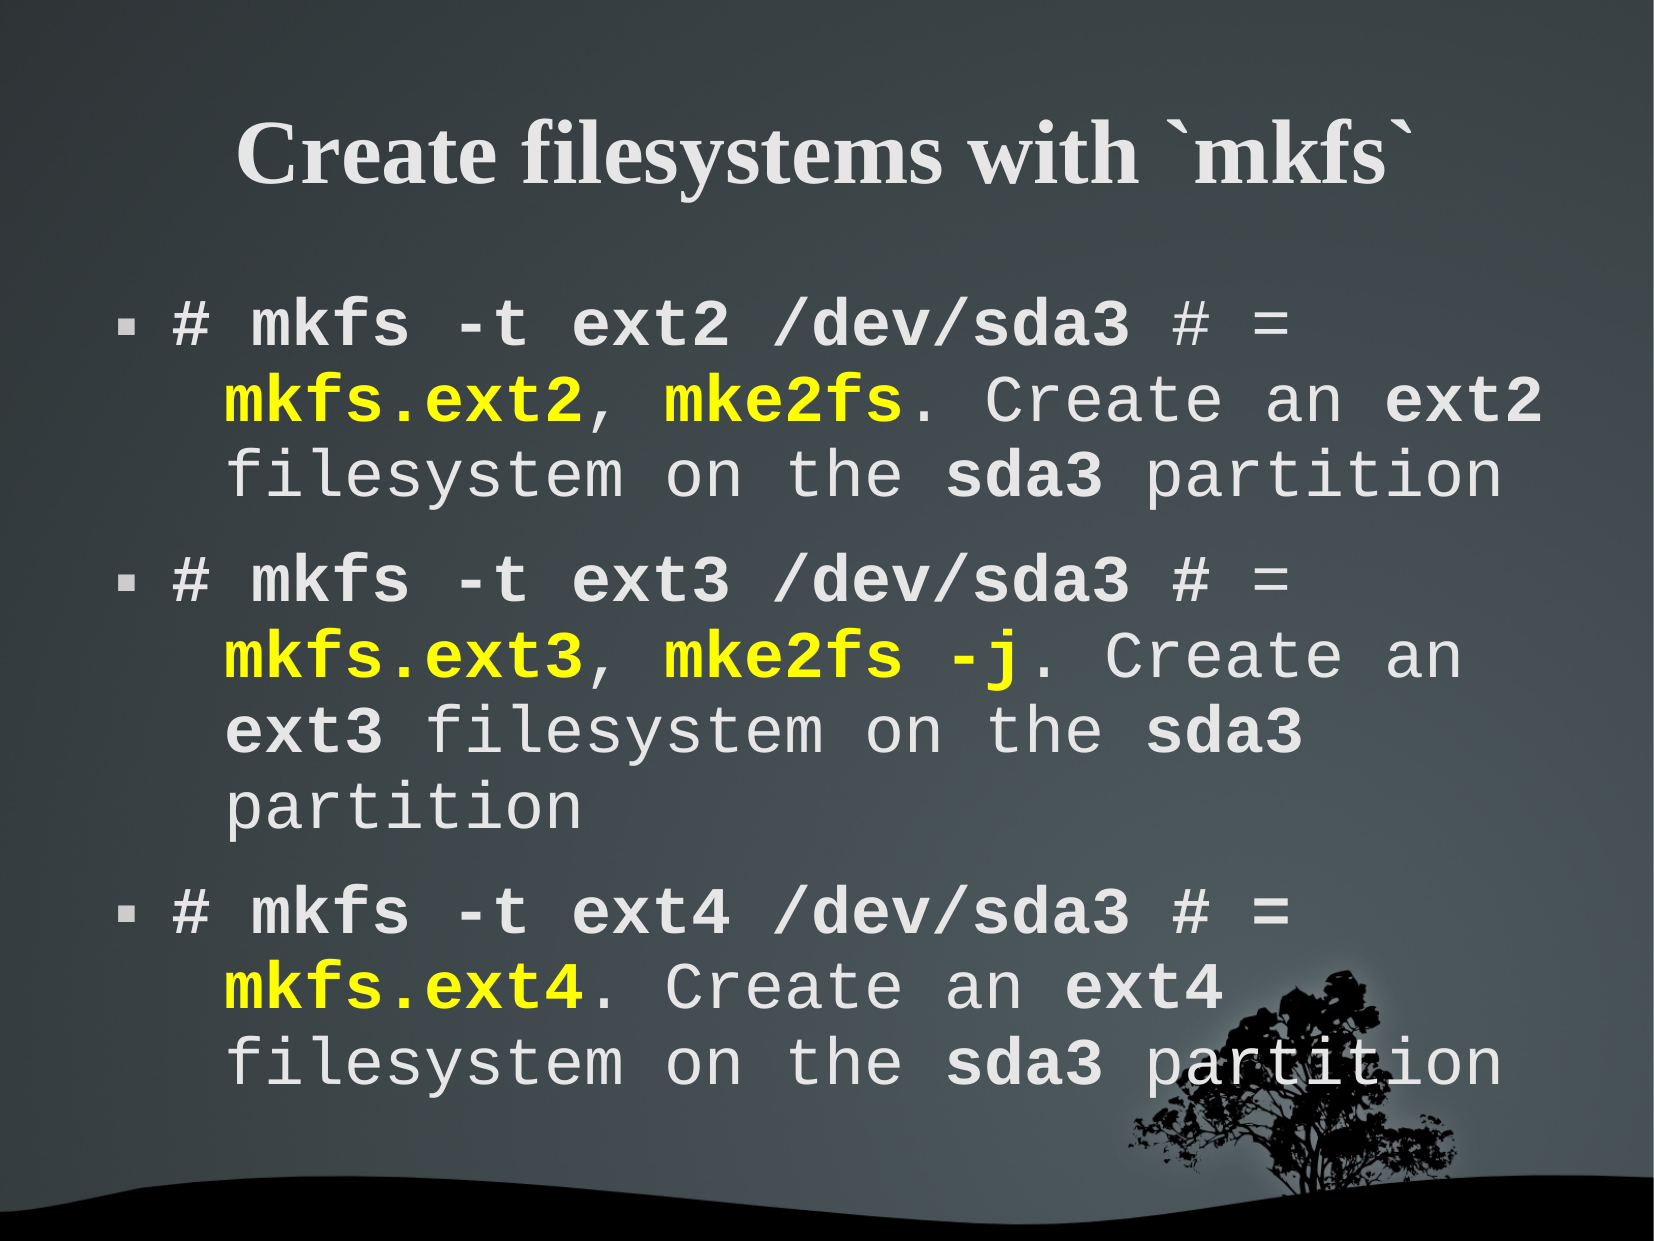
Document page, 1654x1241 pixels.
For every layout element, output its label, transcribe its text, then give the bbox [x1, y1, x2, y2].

picture [0, 0, 1654, 1241]
title Create filesystems with `mkfs` [82, 33, 1571, 273]
list # mkfs -t ext2 /dev/sda3 # = mkfs.ext2, mke2fs. Create an ext2 filesystem on the sda3 partition # mkfs -t ext3 /dev/sda3 # = mkfs.ext3, mke2fs -j. Create an ext3 filesystem on the sda3 partition # mkfs -t ext4 /dev/sda3 # = mkfs.ext4. Create an ext4 filesystem on the sda3 partition [82, 290, 1571, 1135]
